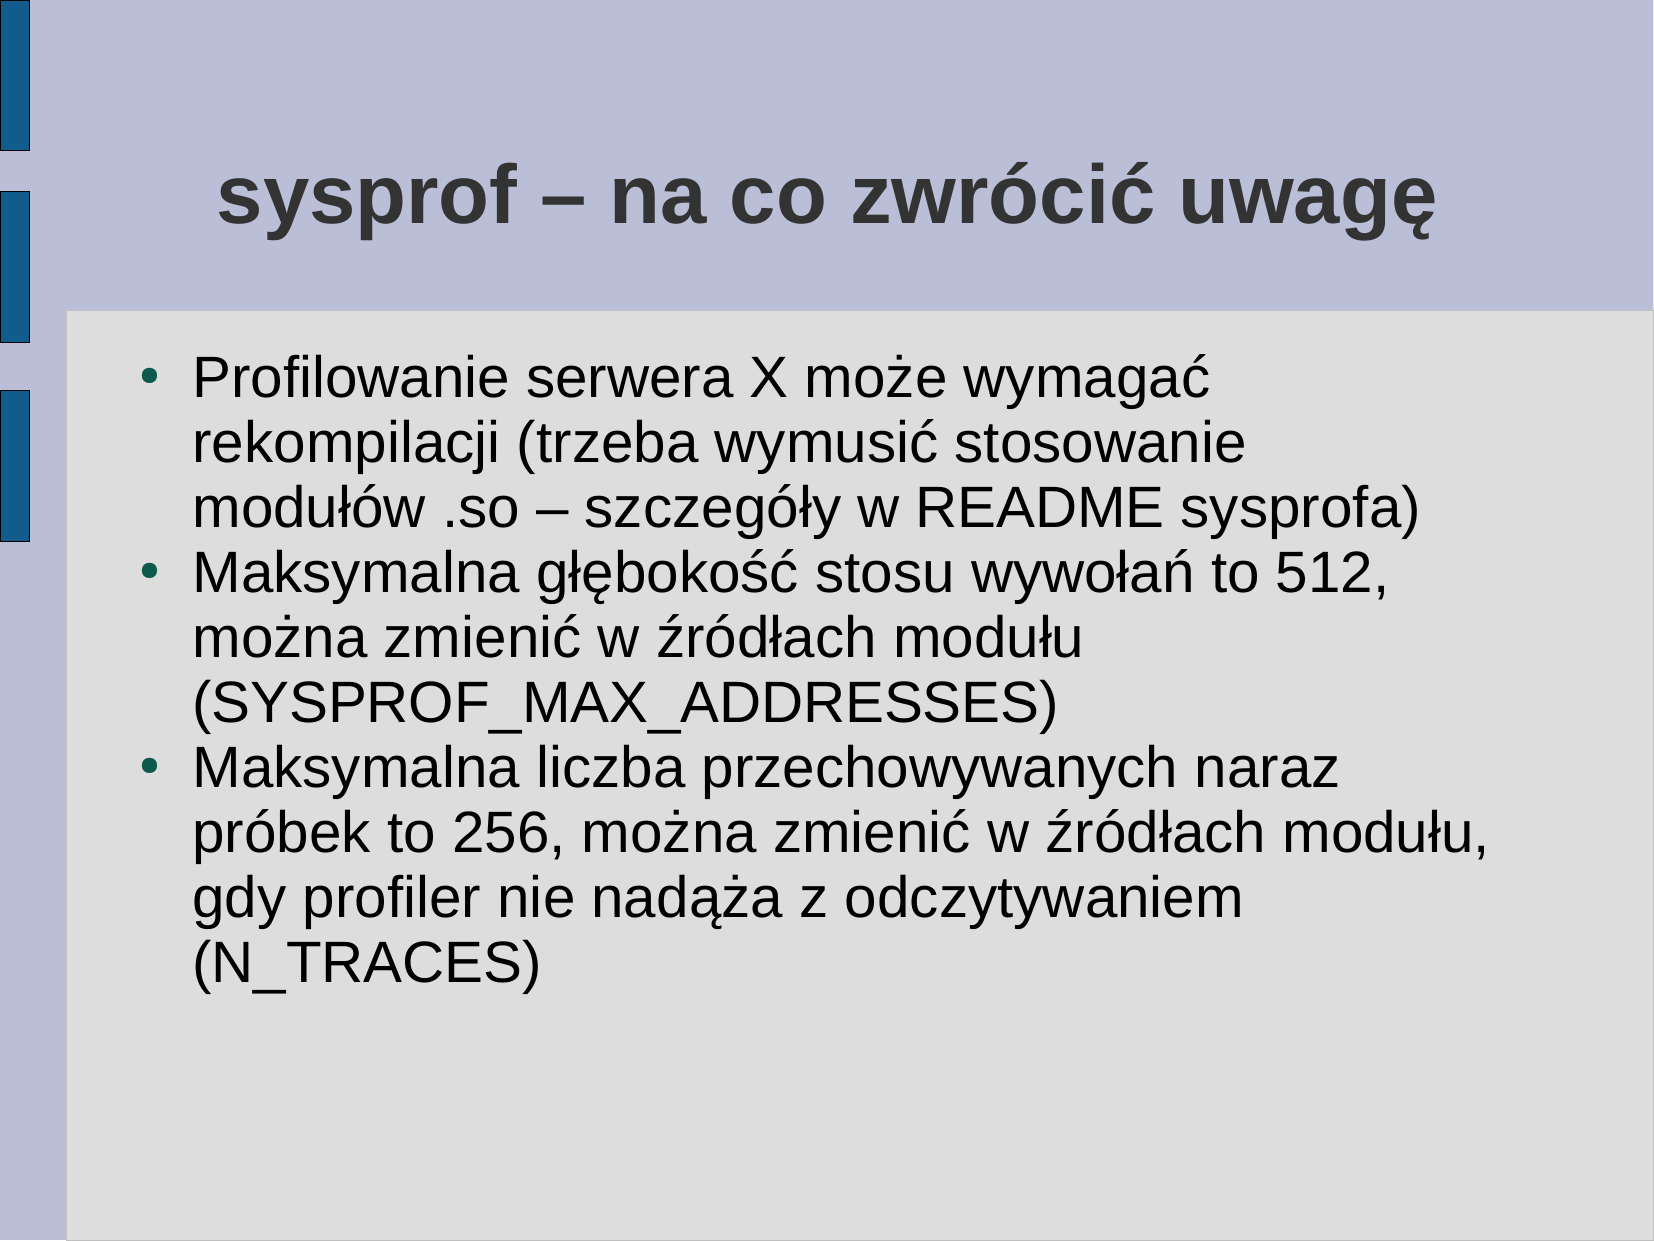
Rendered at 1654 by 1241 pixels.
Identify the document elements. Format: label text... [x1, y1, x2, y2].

list Profilowanie serwera X może wymagać rekompilacji (trzeba wymusić stosowanie modułów .so – szczegóły w README sysprofa) Maksymalna głębokość stosu wywołań to 512, można zmienić w źródłach modułu (SYSPROF_MAX_ADDRESSES) Maksymalna liczba przechowywanych naraz próbek to 256, można zmienić w źródłach modułu, gdy profiler nie nadąża z odczytywaniem (N_TRACES) [121, 344, 1534, 1127]
title sysprof – na co zwrócić uwagę [121, 91, 1534, 299]
